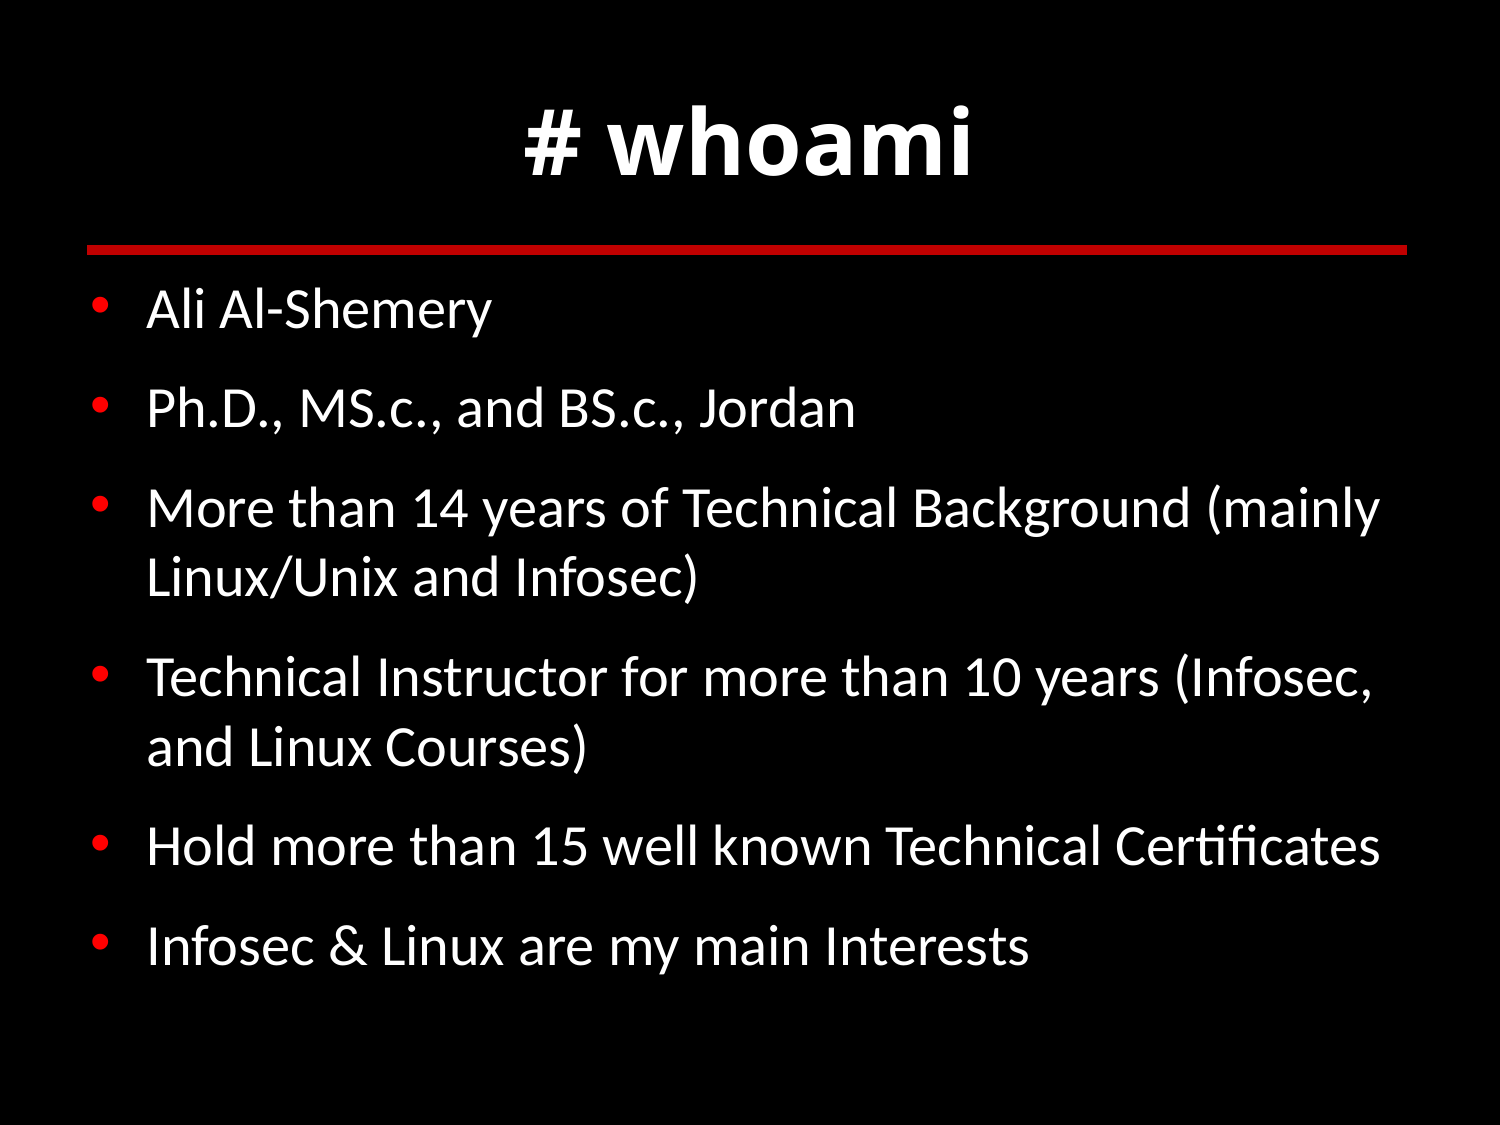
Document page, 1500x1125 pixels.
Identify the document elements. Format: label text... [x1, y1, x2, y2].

list Ali Al-Shemery Ph.D., MS.c., and BS.c., Jordan More than 14 years of Technical Background (mainly Linux/Unix and Infosec) Technical Instructor for more than 10 years (Infosec, and Linux Courses) Hold more than 15 well known Technical Certificates Infosec & Linux are my main Interests [75, 262, 1425, 1005]
title # whoami [75, 45, 1425, 233]
